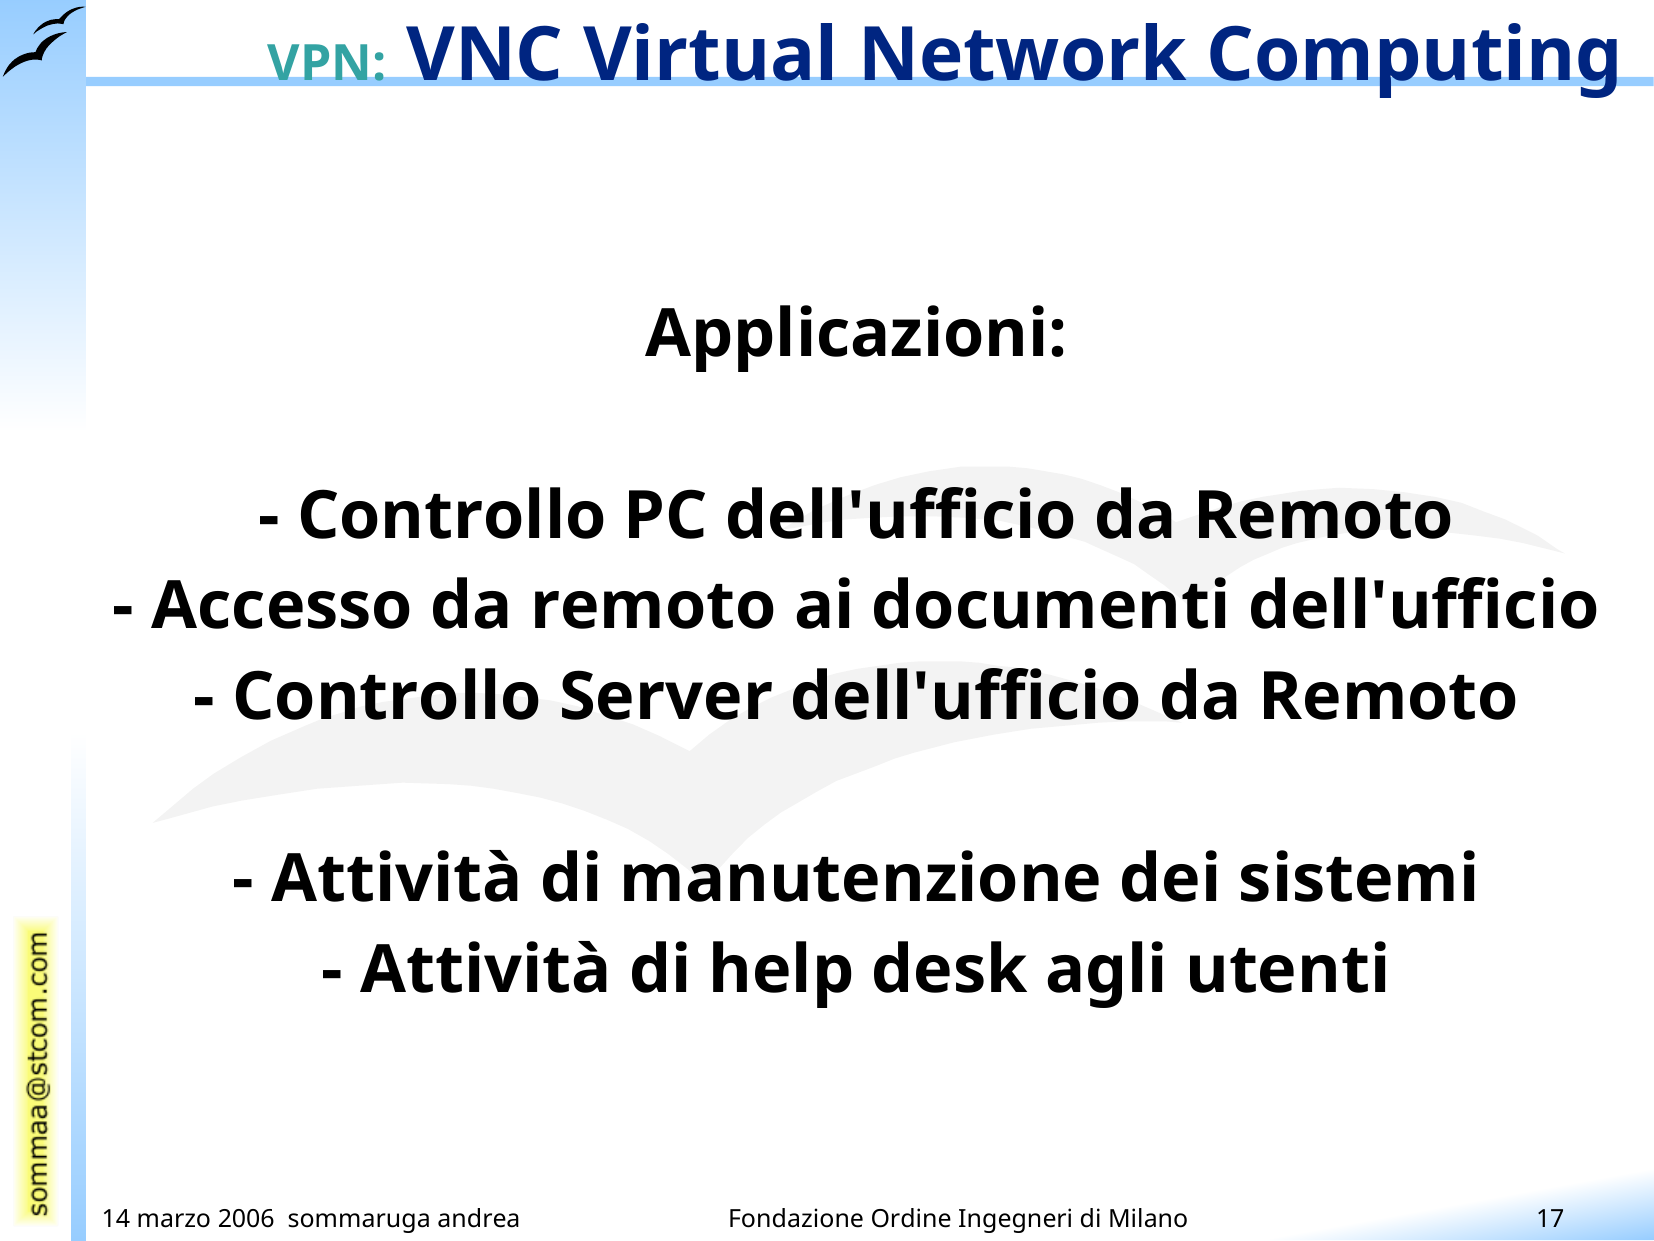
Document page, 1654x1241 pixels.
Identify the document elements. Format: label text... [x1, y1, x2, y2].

subtitle Applicazioni: - Controllo PC dell'ufficio da Remoto - Accesso da remoto ai documenti dell'ufficio - Controllo Server dell'ufficio da Remoto - Attività di manutenzione dei sistemi - Attività di help desk agli utenti [85, 134, 1628, 1163]
title VPN: VNC Virtual Network Computing [85, 0, 1654, 104]
picture [12, 915, 60, 1228]
